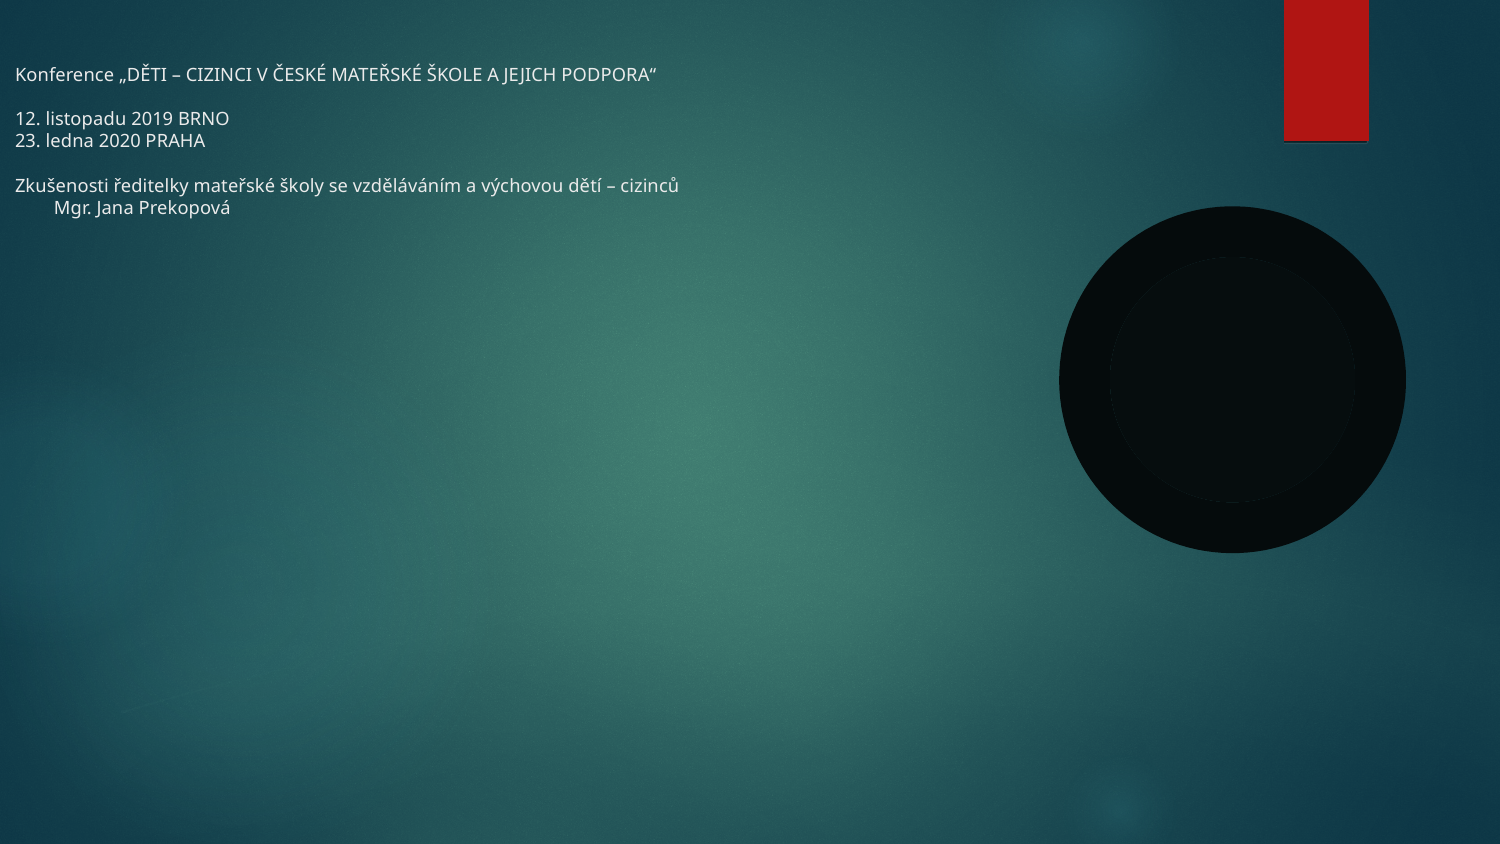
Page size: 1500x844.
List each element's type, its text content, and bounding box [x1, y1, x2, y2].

title Konference „DĚTI – CIZINCI V ČESKÉ MATEŘSKÉ ŠKOLE A JEJICH PODPORA“ 12. listopadu 2019 BRNO 23. ledna 2020 PRAHA Zkušenosti ředitelky mateřské školy se vzděláváním a výchovou dětí – cizinců Mgr. Jana Prekopová [0, 55, 1158, 229]
